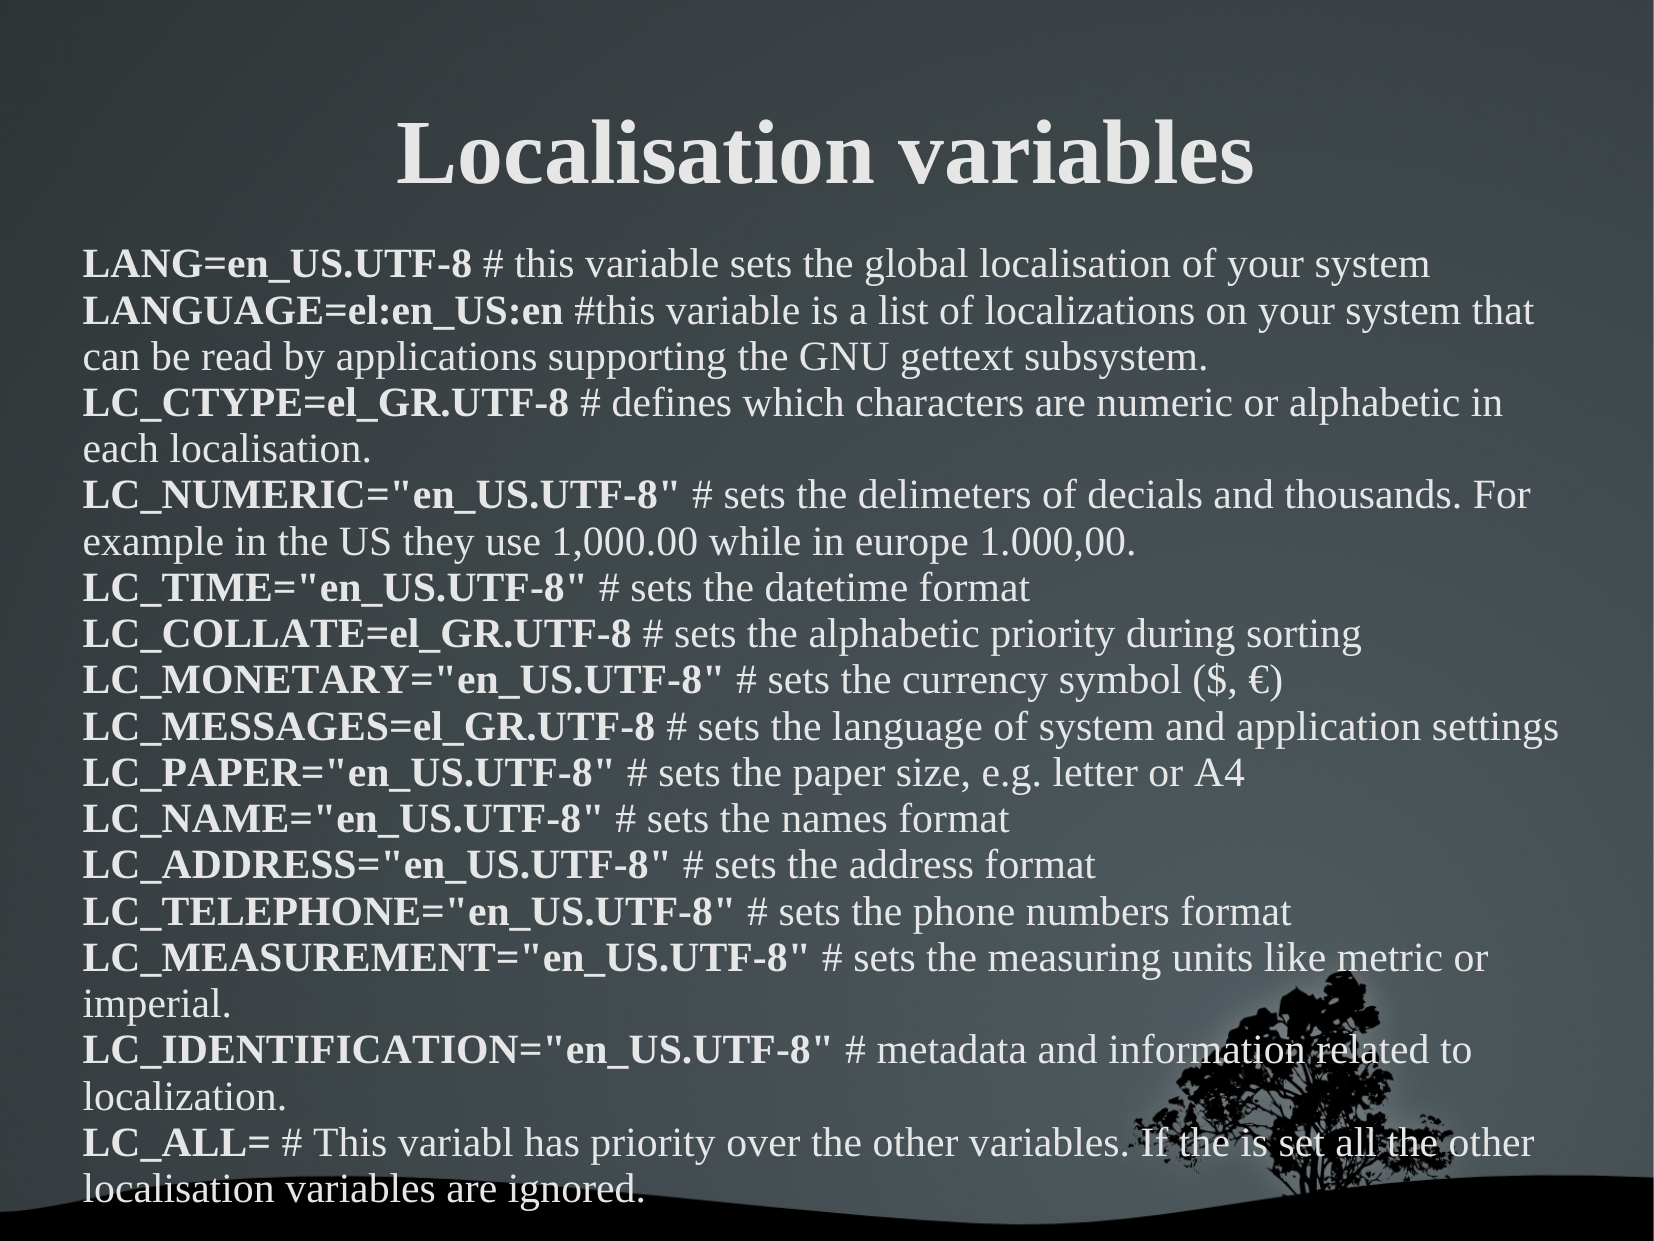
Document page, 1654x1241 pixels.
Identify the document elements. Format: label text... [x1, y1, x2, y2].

title Localisation variables [82, 49, 1571, 240]
list LANG=en_US.UTF-8 # this variable sets the global localisation of your system LANGUAGE=el:en_US:en #this variable is a list of localizations on your system that can be read by applications supporting the GNU gettext subsystem. LC_CTYPE=el_GR.UTF-8 # defines which characters are numeric or alphabetic in each localisation. LC_NUMERIC="en_US.UTF-8" # sets the delimeters of decials and thousands. For example in the US they use 1,000.00 while in europe 1.000,00. LC_TIME="en_US.UTF-8" # sets the datetime format LC_COLLATE=el_GR.UTF-8 # sets the alphabetic priority during sorting LC_MONETARY="en_US.UTF-8" # sets the currency symbol ($, €) LC_MESSAGES=el_GR.UTF-8 # sets the language of system and application settings LC_PAPER="en_US.UTF-8" # sets the paper size, e.g. letter or A4 LC_NAME="en_US.UTF-8" # sets the names format LC_ADDRESS="en_US.UTF-8" # sets the address format LC_TELEPHONE="en_US.UTF-8" # sets the phone numbers format LC_MEASUREMENT="en_US.UTF-8" # sets the measuring units like metric or imperial. LC_IDENTIFICATION="en_US.UTF-8" # metadata and information related to localization. LC_ALL= # This variabl has priority over the other variables. If the is set all the other localisation variables are ignored. [82, 240, 1571, 1212]
picture [0, 0, 1654, 1241]
